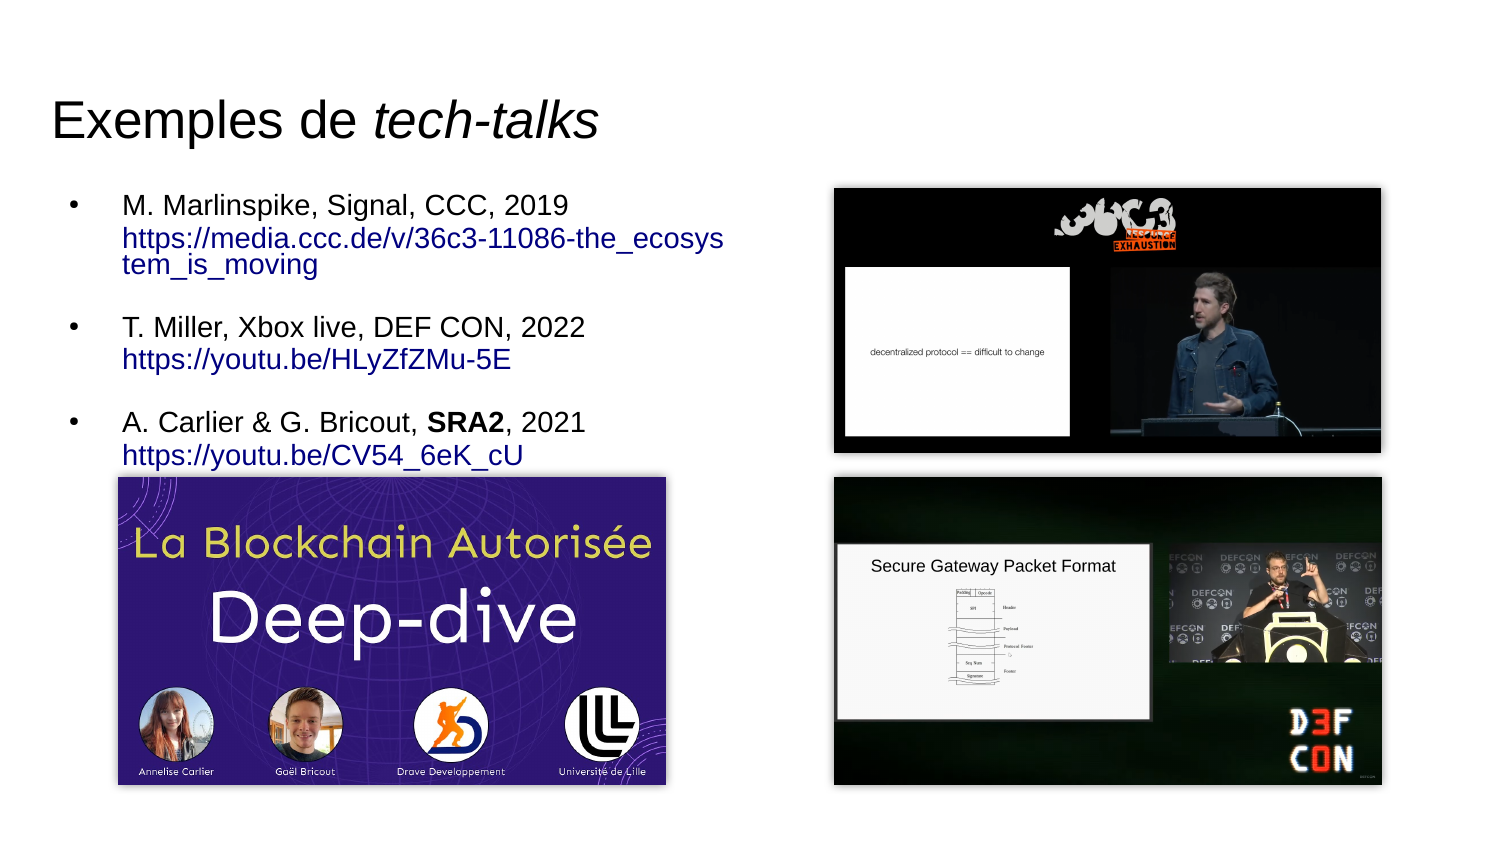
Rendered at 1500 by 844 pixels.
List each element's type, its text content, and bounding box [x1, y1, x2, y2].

picture [834, 188, 1381, 453]
picture [834, 477, 1382, 785]
title Exemples de tech-talks [51, 72, 1449, 167]
list M. Marlinspike, Signal, CCC, 2019 https://media.ccc.de/v/36c3-11086-the_ecosystem_is_moving T. Miller, Xbox live, DEF CON, 2022 https://youtu.be/HLyZfZMu-5E A. Carlier & G. Bricout, SRA2, 2021 https://youtu.be/CV54_6eK_cU [51, 189, 734, 457]
picture [118, 477, 666, 785]
